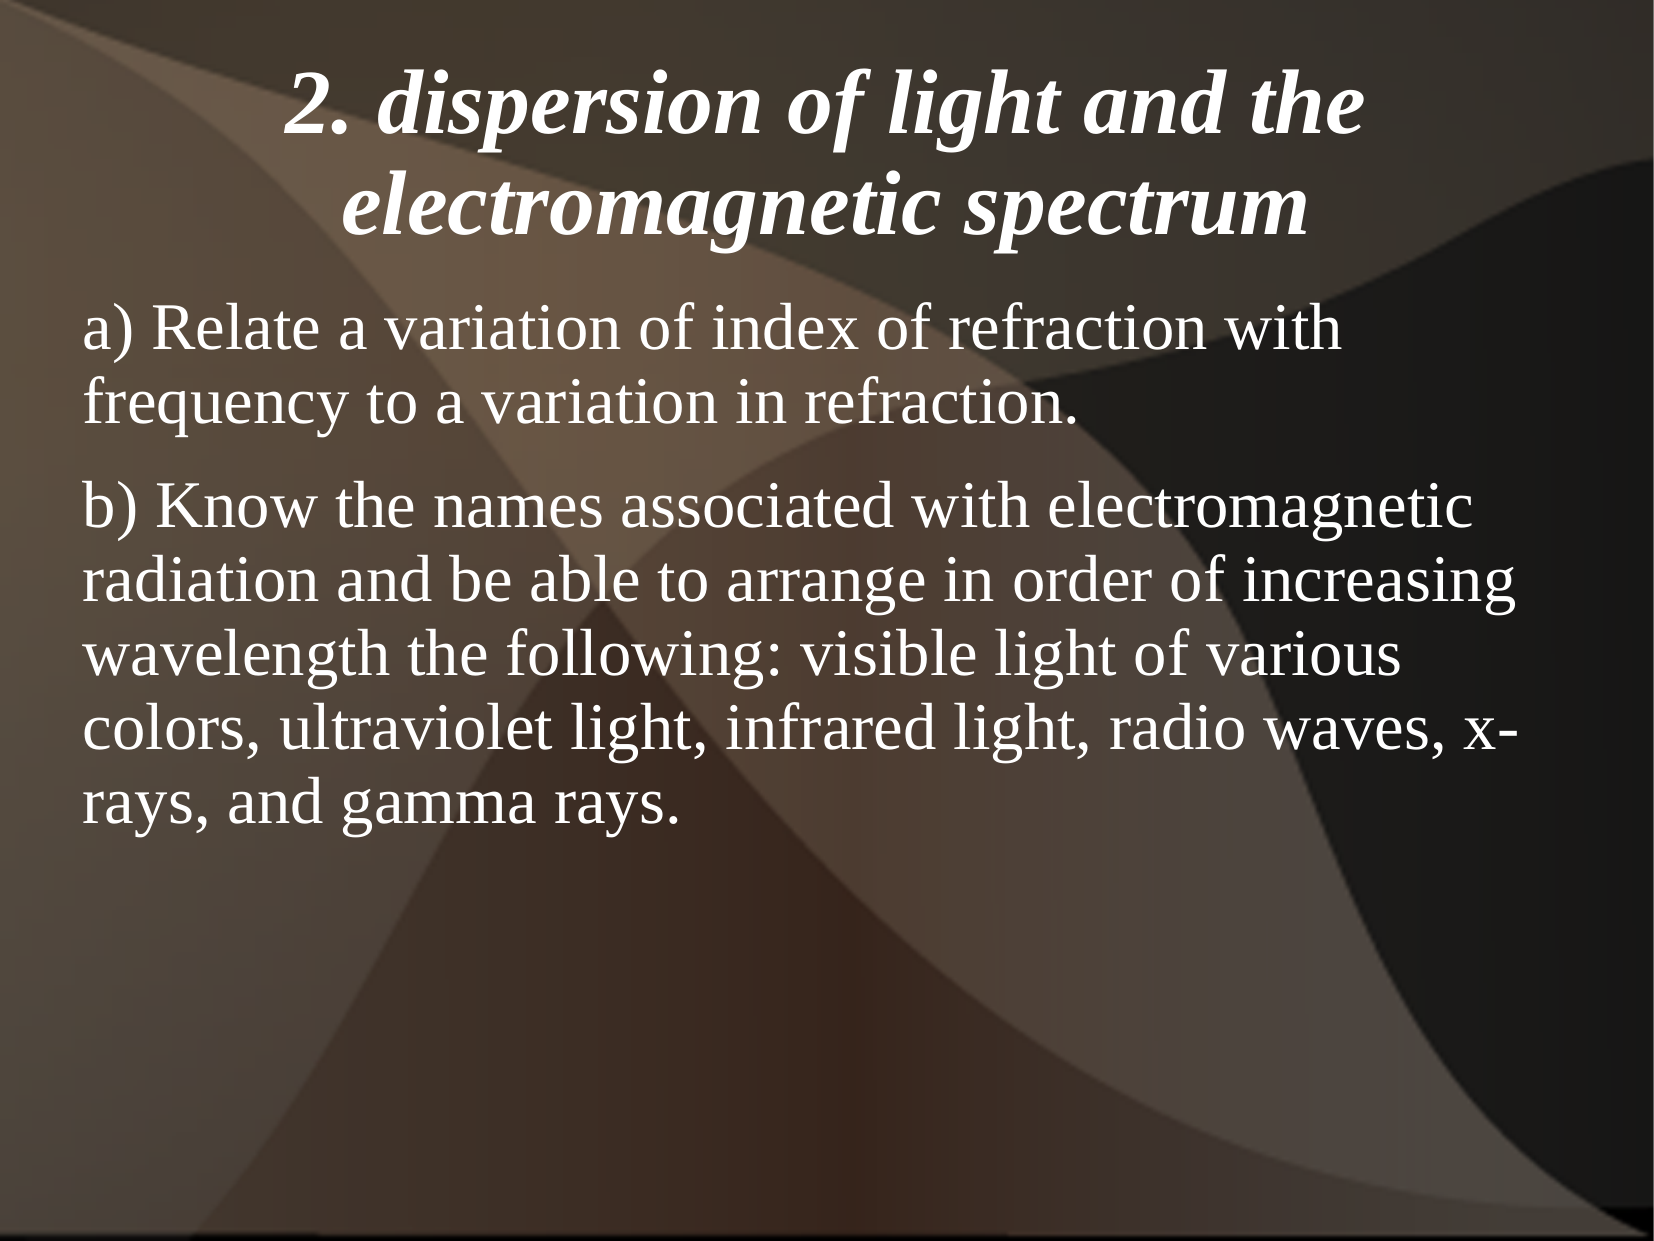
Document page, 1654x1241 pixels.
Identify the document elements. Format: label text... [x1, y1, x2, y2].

list a) Relate a variation of index of refraction with frequency to a variation in refraction. b) Know the names associated with electromagnetic radiation and be able to arrange in order of increasing wavelength the following: visible light of various colors, ultraviolet light, infrared light, radio waves, x-rays, and gamma rays. [82, 290, 1571, 1109]
title 2. dispersion of light and the electromagnetic spectrum [82, 51, 1571, 255]
picture [0, 0, 1654, 1241]
